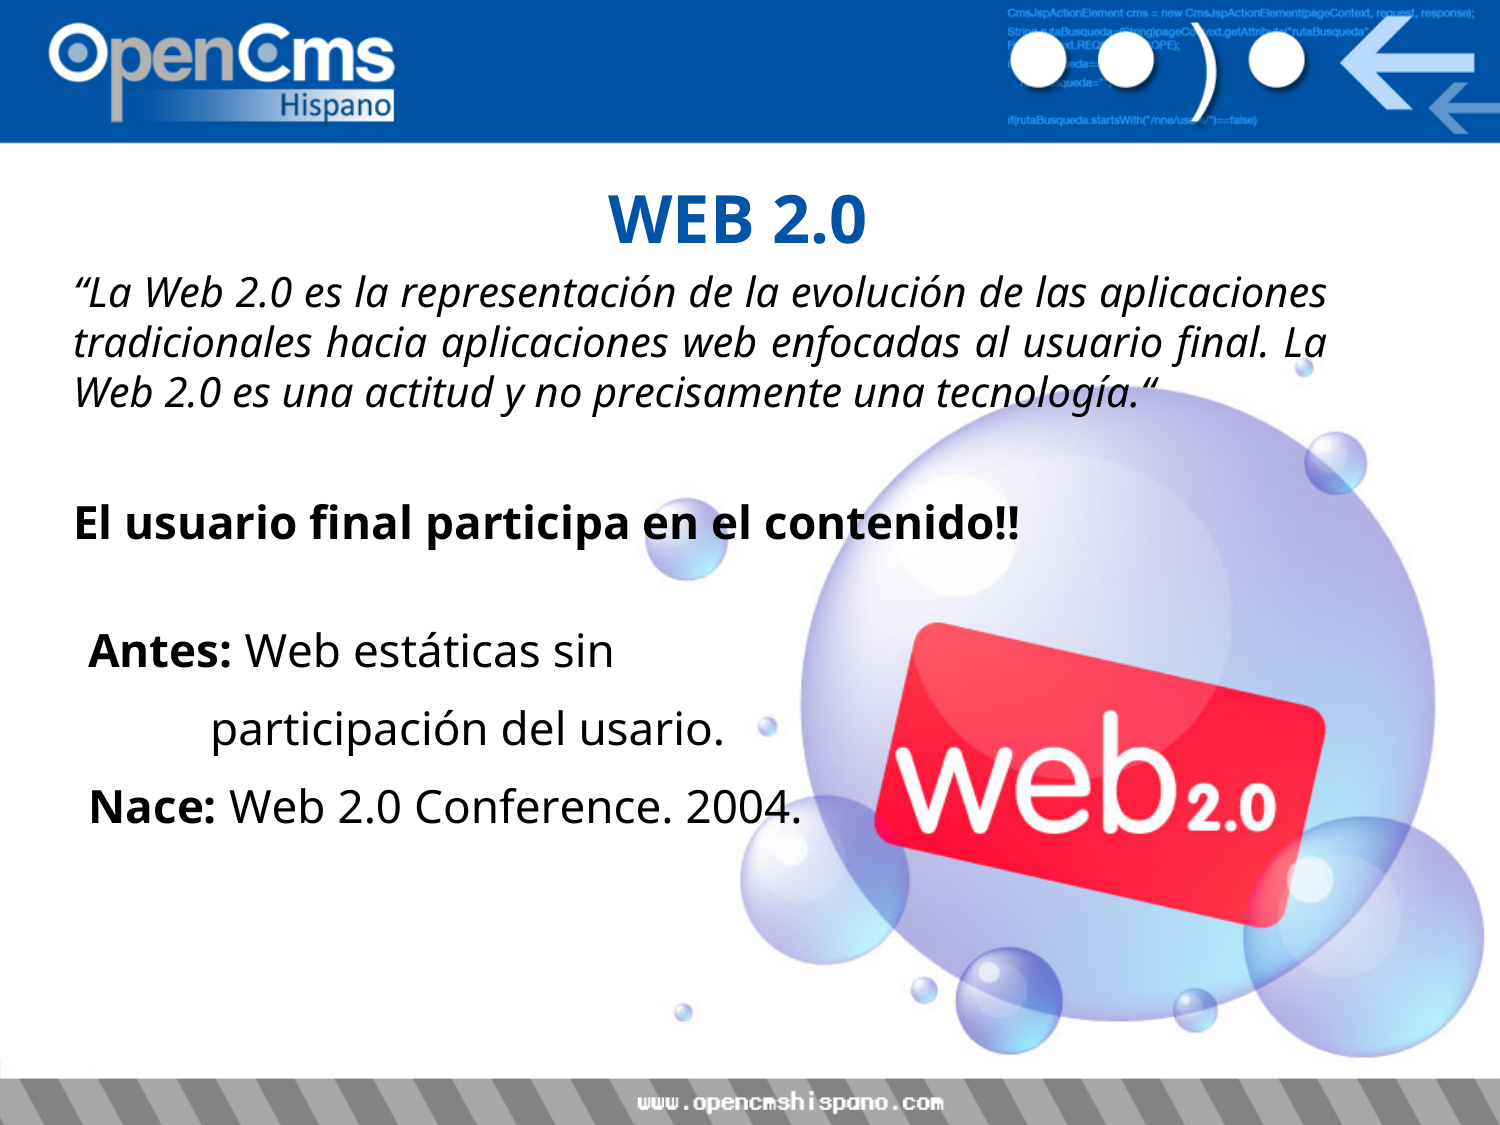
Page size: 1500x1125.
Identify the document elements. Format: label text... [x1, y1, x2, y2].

text_box WEB 2.0 [590, 177, 886, 267]
text_box “La Web 2.0 es la representación de la evolución de las aplicaciones tradicionales hacia aplicaciones web enfocadas al usuario final. La Web 2.0 es una actitud y no precisamente una tecnología.“ El usuario final participa en el contenido!! Antes: Web estáticas sin participación del usario. Nace: Web 2.0 Conference. 2004. [73, 265, 1329, 988]
picture [0, 0, 1500, 1125]
